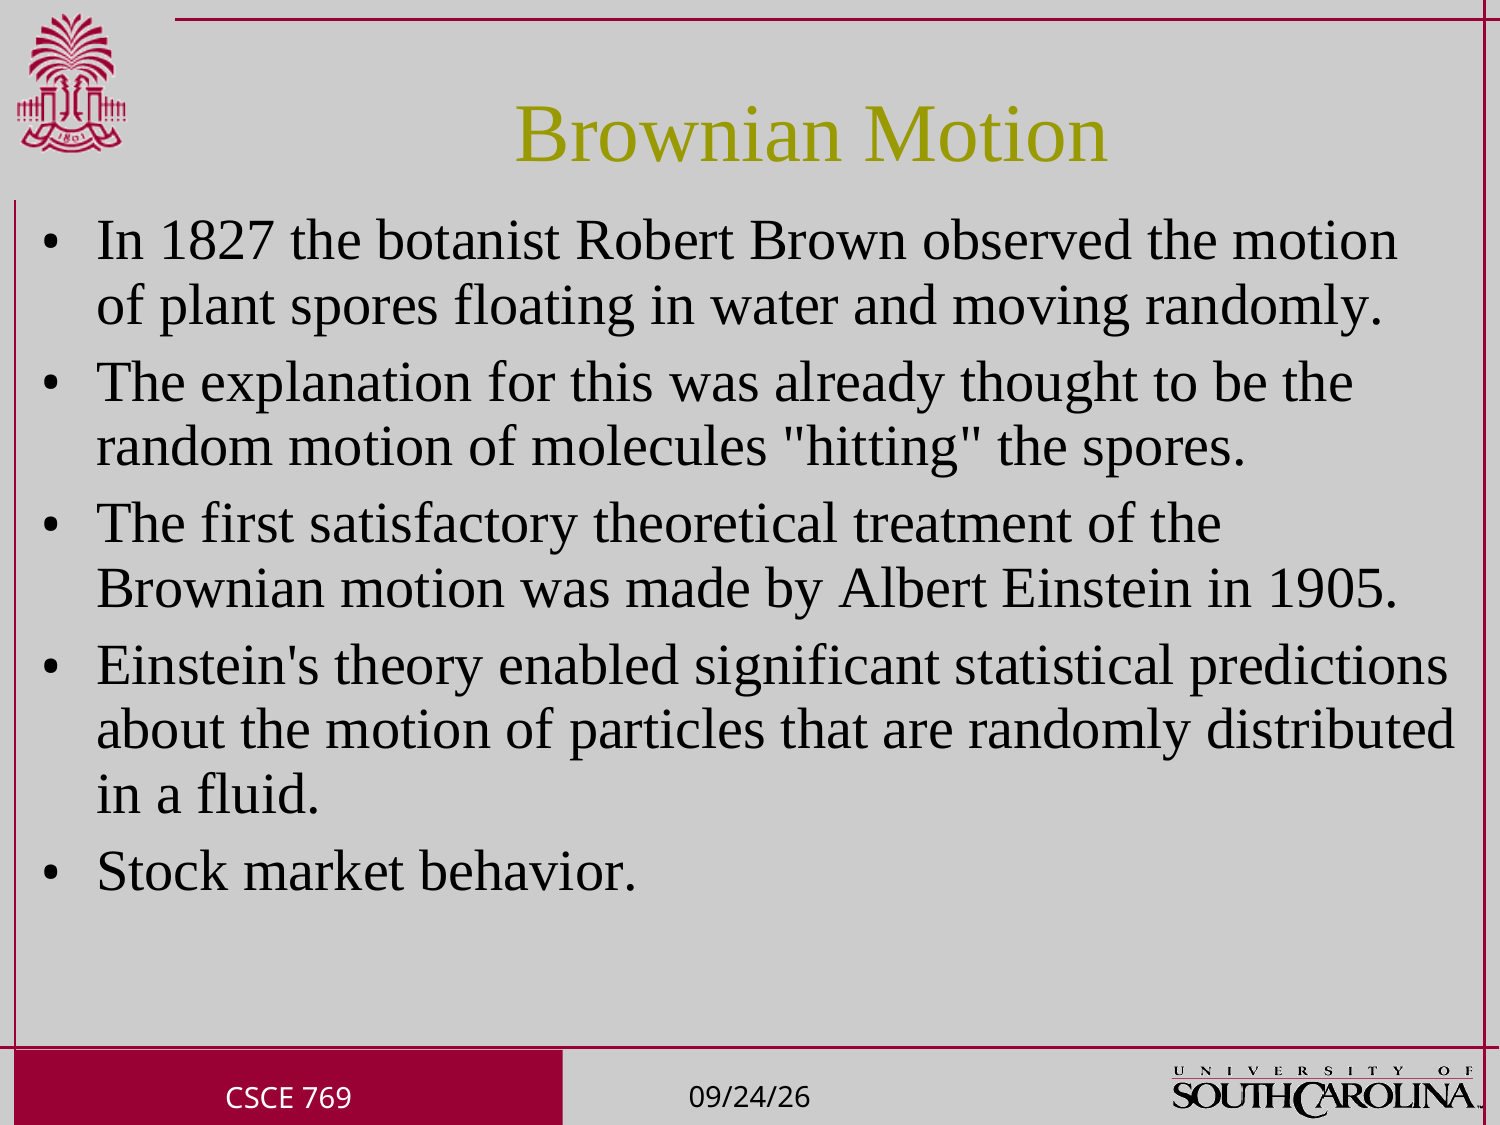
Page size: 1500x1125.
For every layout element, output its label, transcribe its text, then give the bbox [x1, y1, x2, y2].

list In 1827 the botanist Robert Brown observed the motion of plant spores floating in water and moving randomly. The explanation for this was already thought to be the random motion of molecules "hitting" the spores. The first satisfactory theoretical treatment of the Brownian motion was made by Albert Einstein in 1905. Einstein's theory enabled significant statistical predictions about the motion of particles that are randomly distributed in a fluid. Stock market behavior. [24, 200, 1476, 1028]
picture [1162, 1049, 1483, 1125]
title Brownian Motion [174, 9, 1450, 188]
picture [12, 12, 131, 155]
